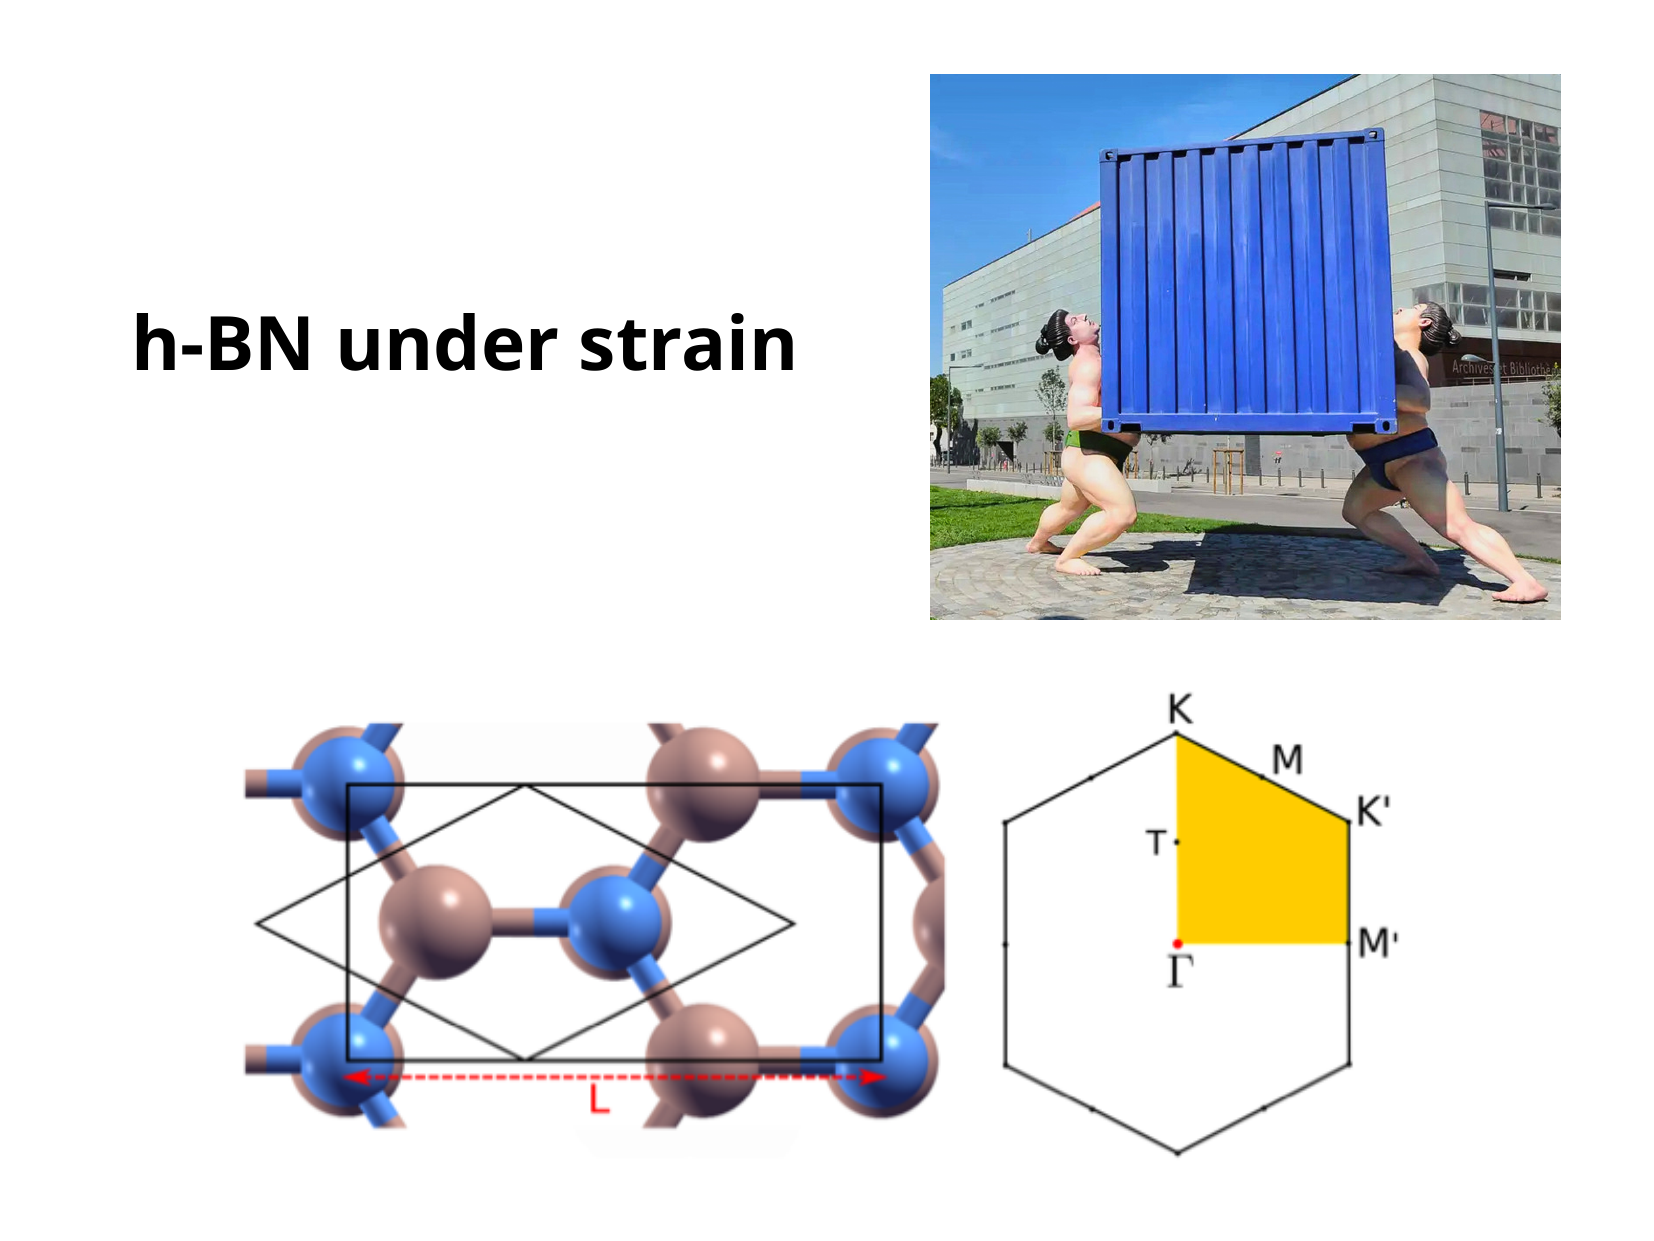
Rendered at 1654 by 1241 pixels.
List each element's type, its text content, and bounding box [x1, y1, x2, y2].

title h-BN under strain [0, 248, 930, 436]
picture [177, 659, 1441, 1198]
picture [930, 74, 1561, 620]
